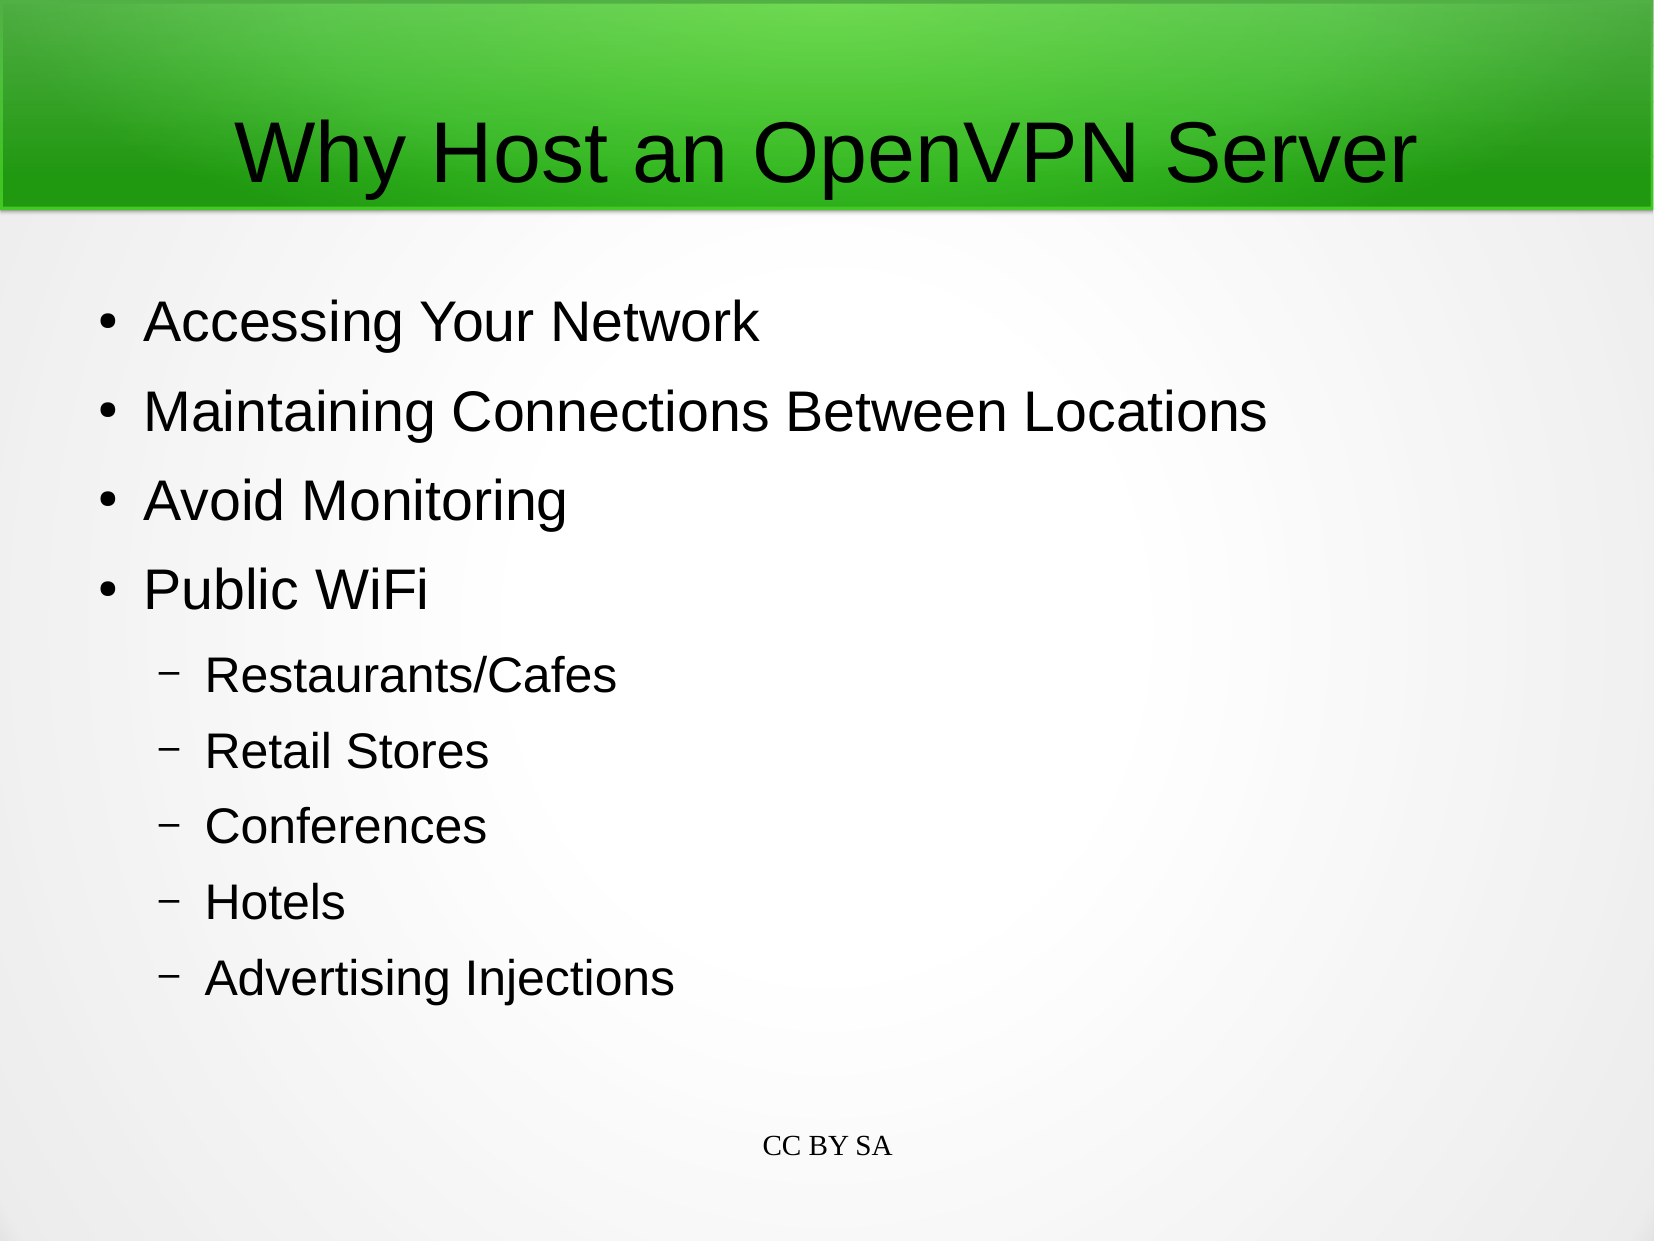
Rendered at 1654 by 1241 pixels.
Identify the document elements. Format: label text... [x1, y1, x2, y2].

list Accessing Your Network Maintaining Connections Between Locations Avoid Monitoring Public WiFi Restaurants/Cafes Retail Stores Conferences Hotels Advertising Injections [82, 290, 1571, 1010]
title Why Host an OpenVPN Server [82, 49, 1571, 257]
